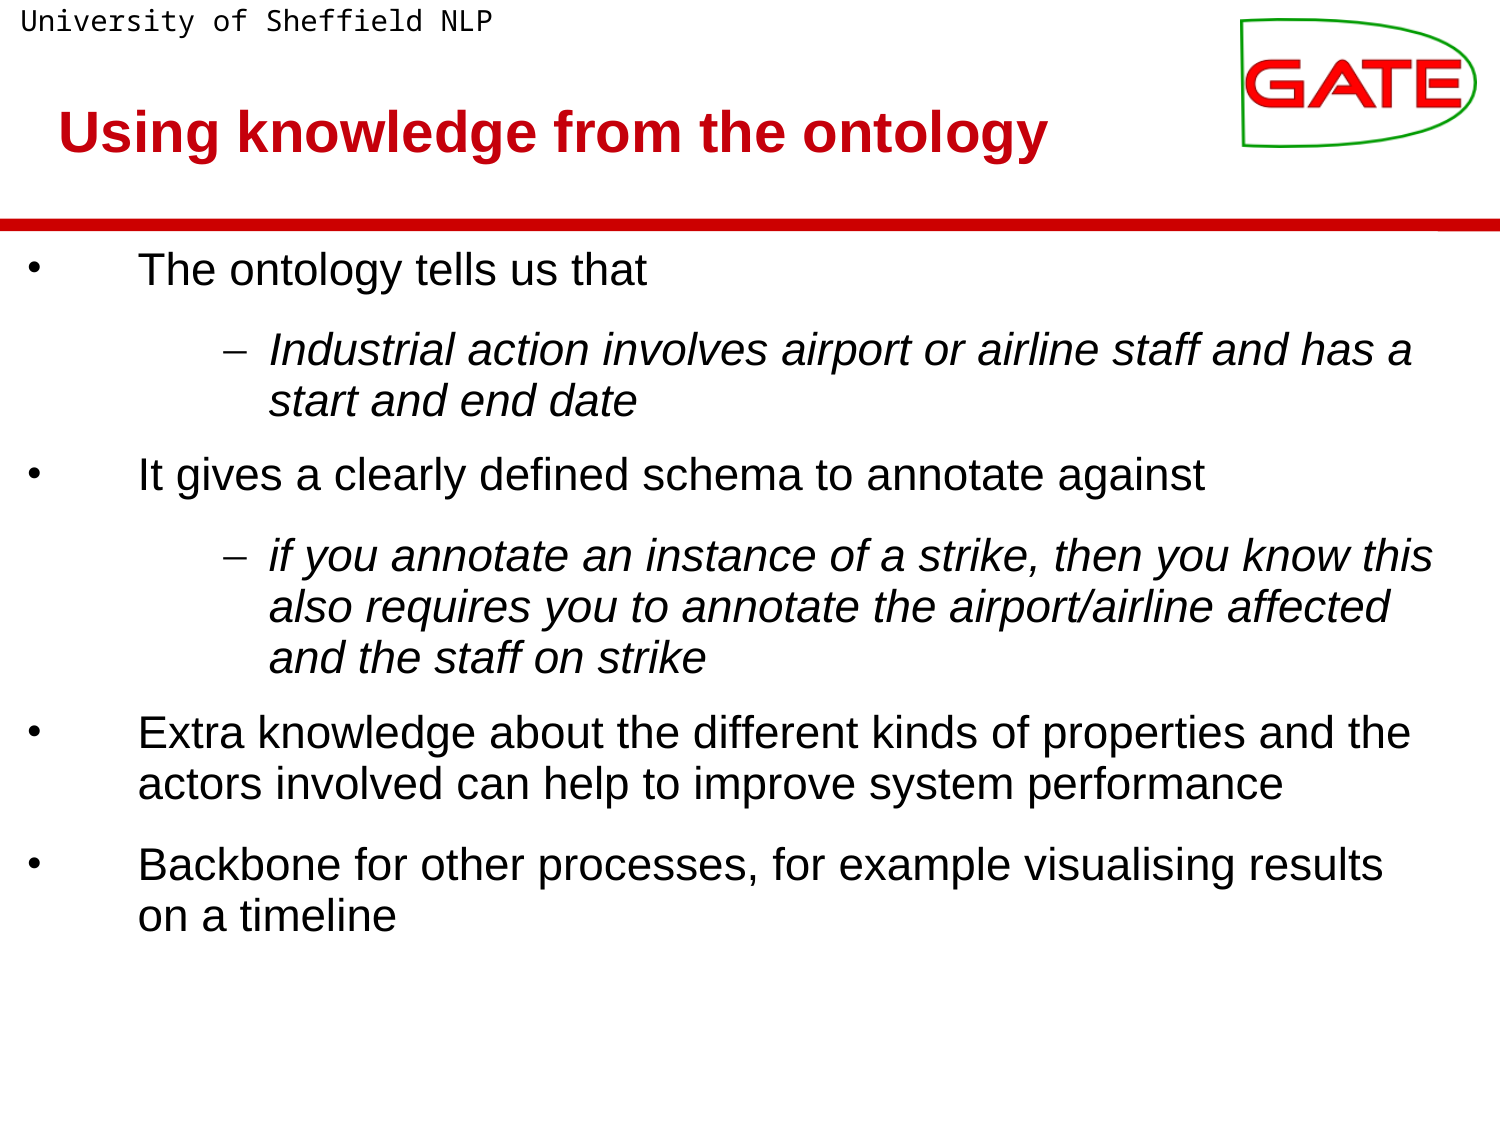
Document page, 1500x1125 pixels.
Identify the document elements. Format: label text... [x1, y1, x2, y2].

text_box The ontology tells us that Industrial action involves airport or airline staff and has a start and end date It gives a clearly defined schema to annotate against if you annotate an instance of a strike, then you know this also requires you to annotate the airport/airline affected and the staff on strike Extra knowledge about the different kinds of properties and the actors involved can help to improve system performance Backbone for other processes, for example visualising results on a timeline [26, 240, 1447, 1098]
title Using knowledge from the ontology [59, 87, 1409, 178]
picture [1240, 18, 1477, 148]
